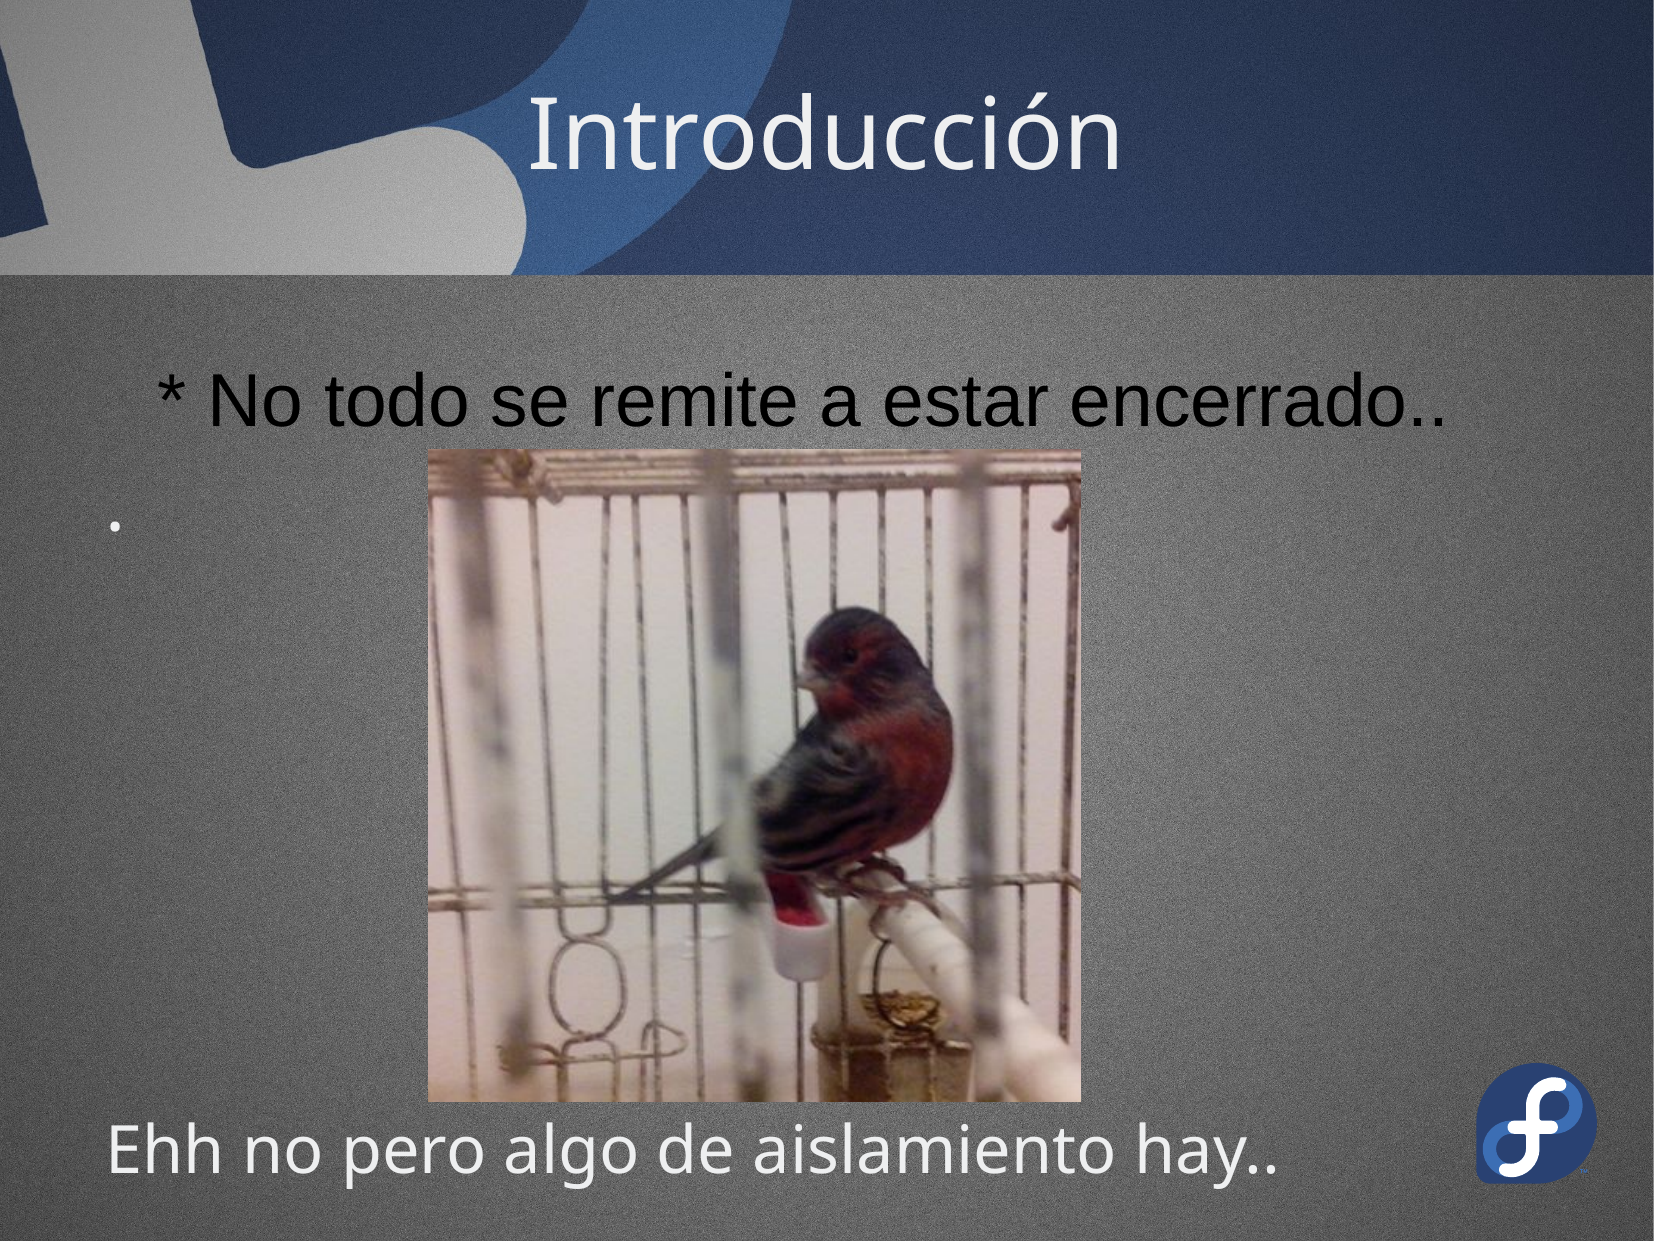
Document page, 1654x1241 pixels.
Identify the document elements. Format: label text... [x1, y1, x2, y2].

picture [0, 0, 1654, 1241]
picture [428, 449, 1081, 1102]
text_box Introducción [88, 29, 1565, 237]
text_box * No todo se remite a estar encerrado.. Ehh no pero algo de aislamiento hay.. [88, 354, 1565, 1241]
